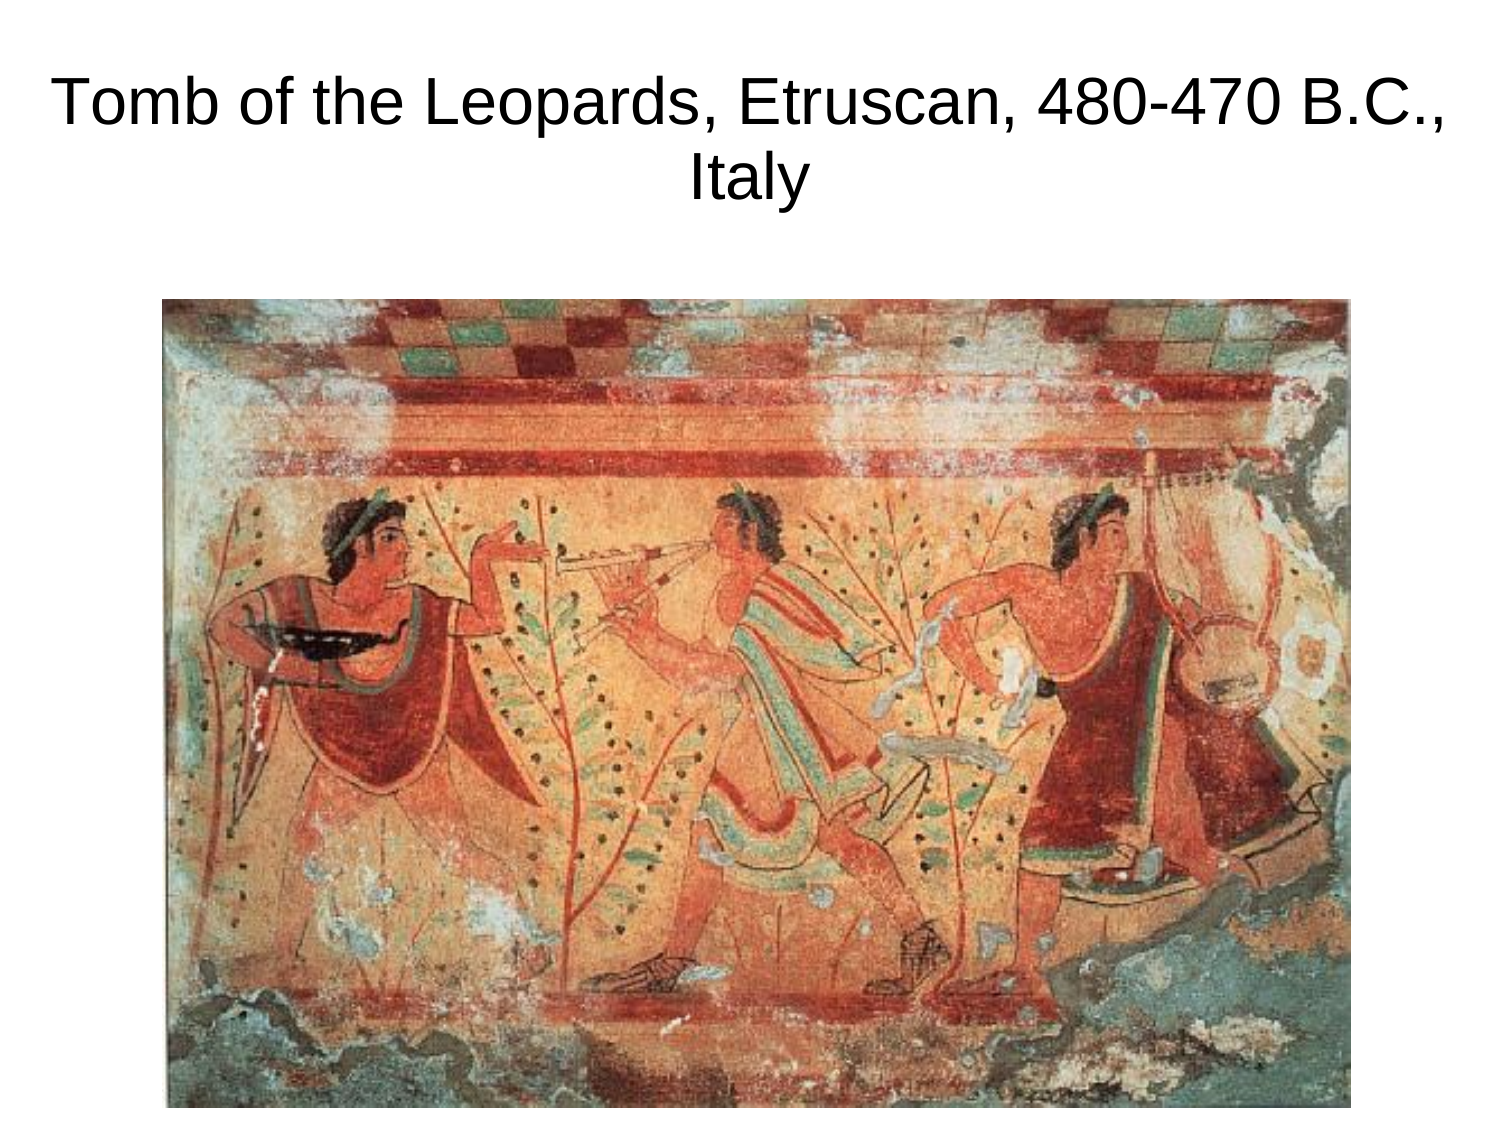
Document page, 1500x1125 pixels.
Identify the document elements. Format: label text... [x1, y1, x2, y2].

picture [162, 299, 1351, 1108]
title Tomb of the Leopards, Etruscan, 480-470 B.C., Italy [24, 45, 1476, 233]
